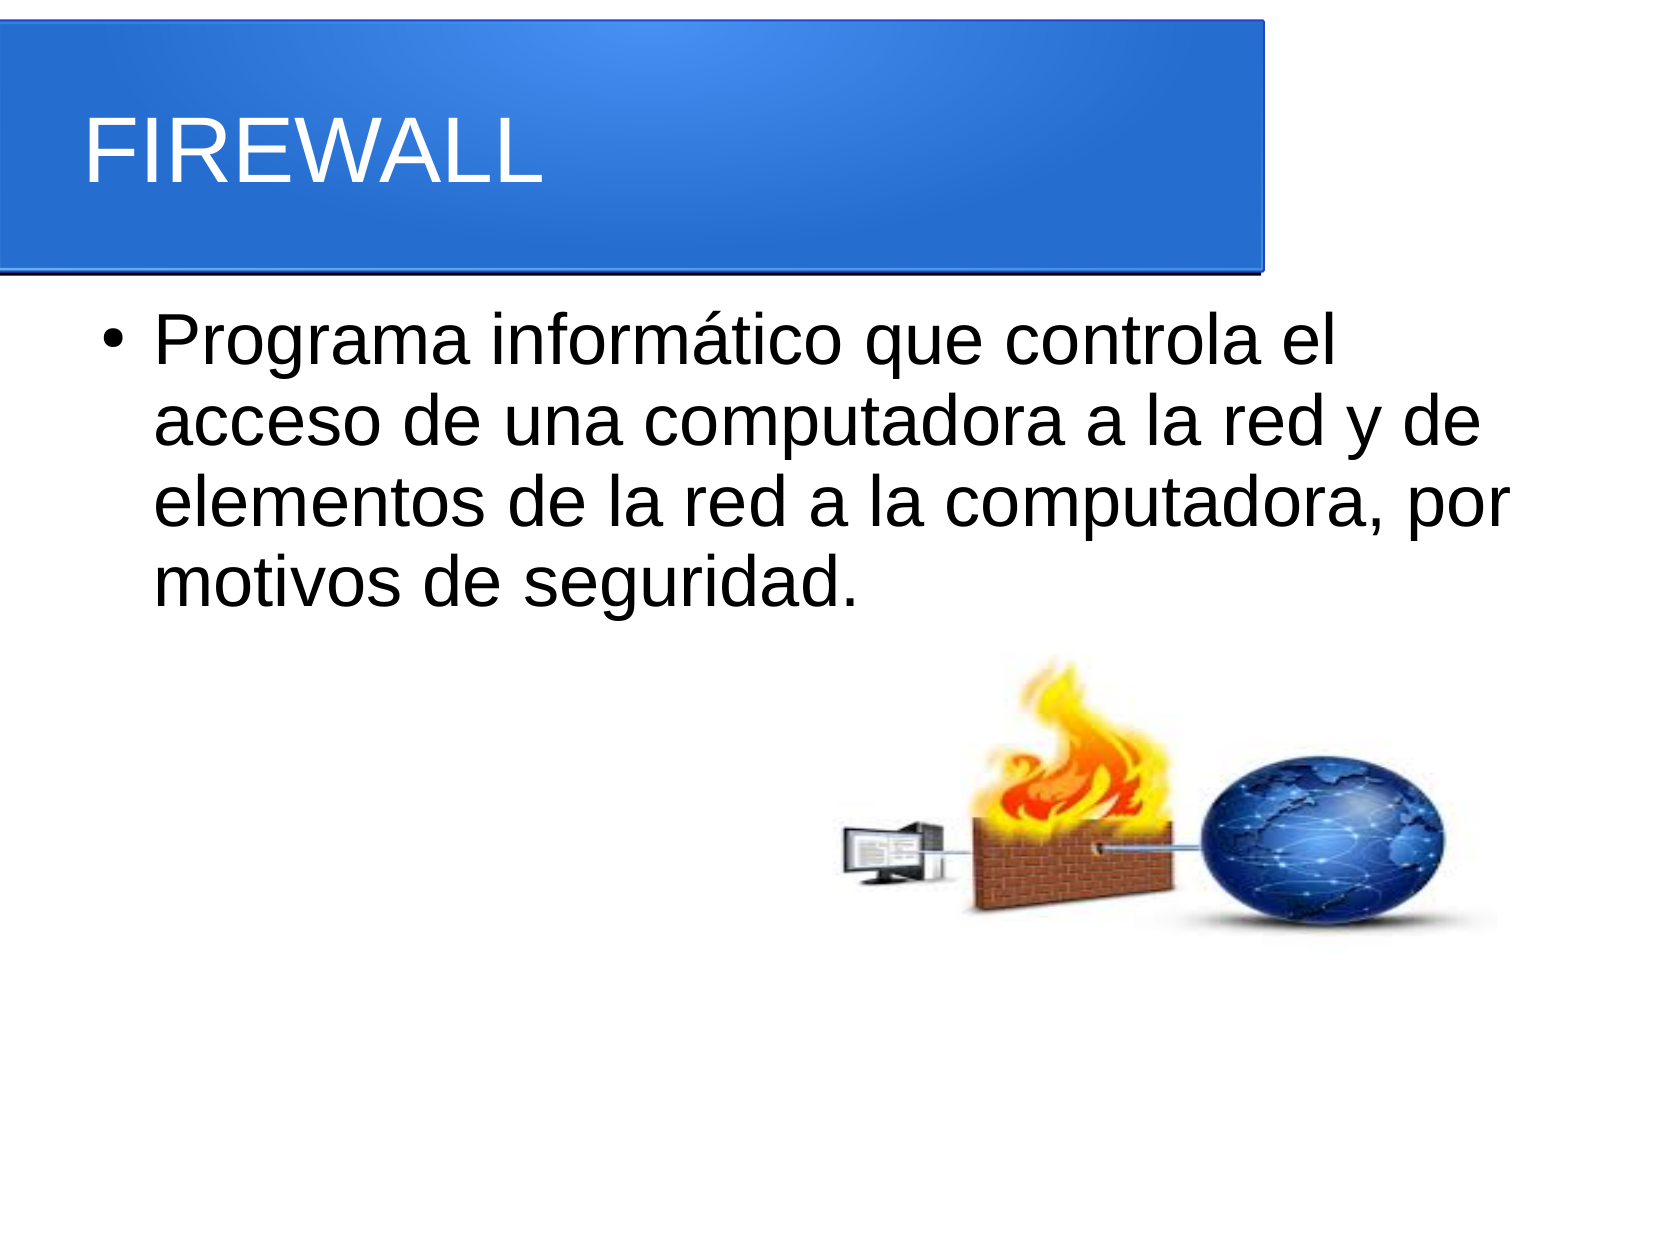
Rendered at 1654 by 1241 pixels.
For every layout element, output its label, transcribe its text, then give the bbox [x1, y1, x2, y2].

title FIREWALL [82, 47, 1235, 252]
list Programa informático que controla el acceso de una computadora a la red y de elementos de la red a la computadora, por motivos de seguridad. [82, 299, 1571, 1019]
picture [791, 625, 1498, 981]
